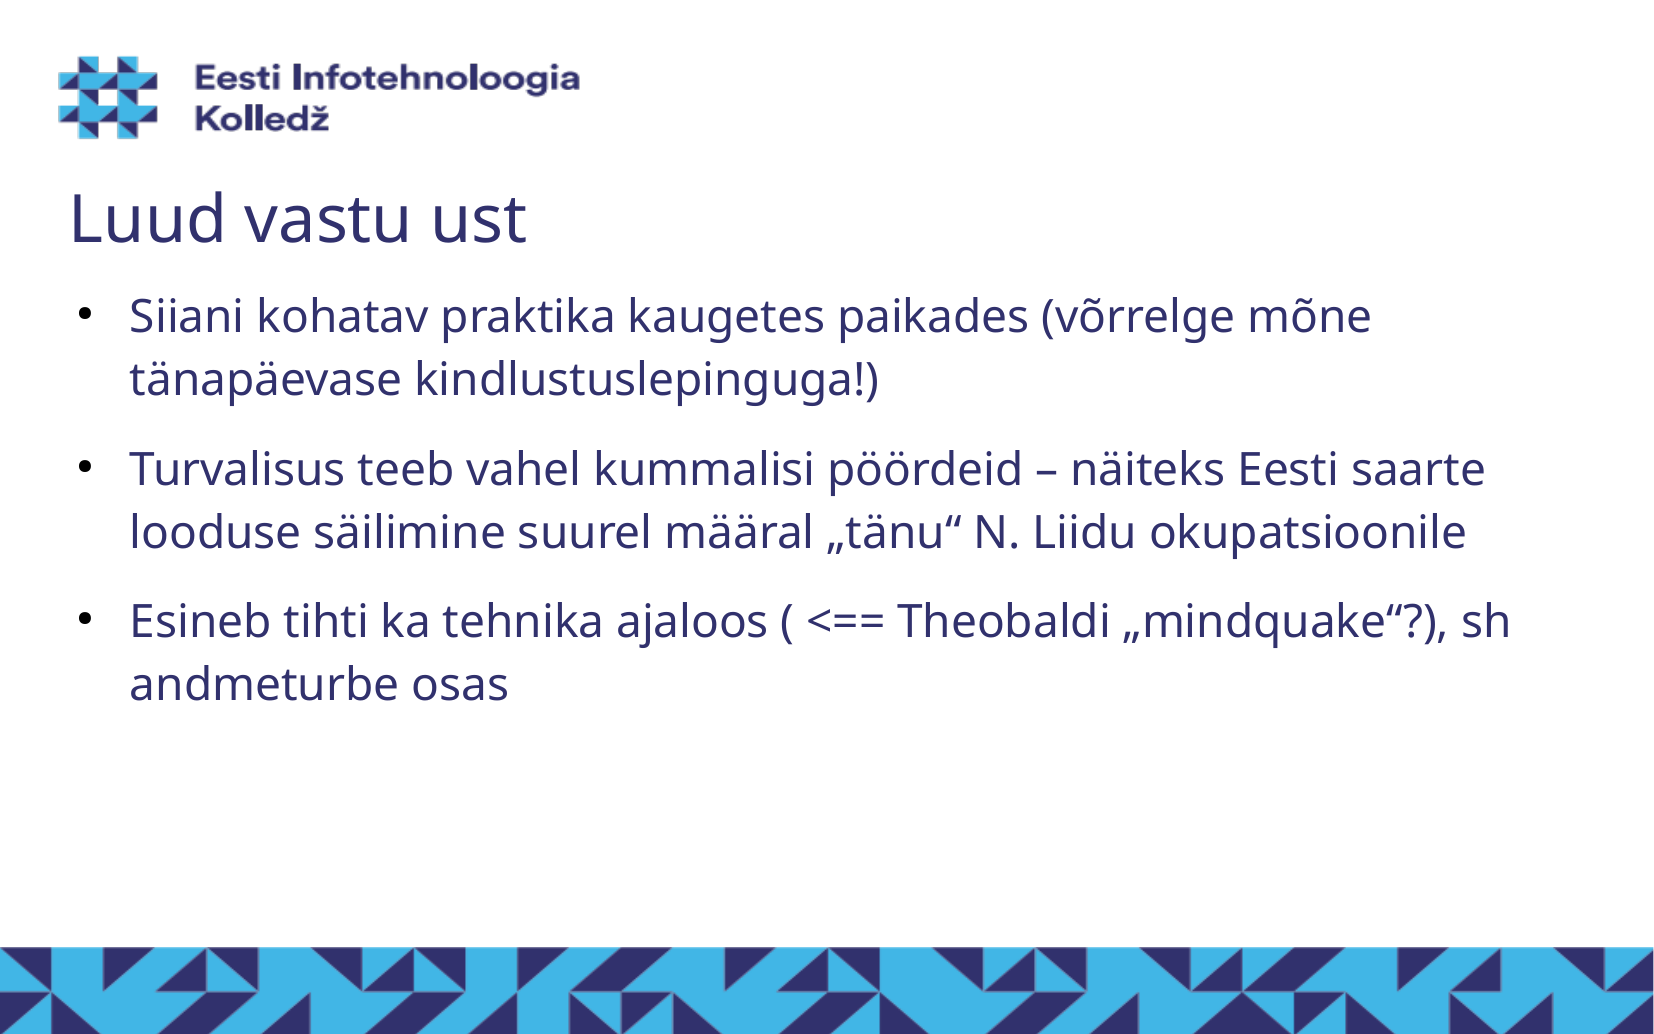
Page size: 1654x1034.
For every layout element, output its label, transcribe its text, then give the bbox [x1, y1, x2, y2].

list Siiani kohatav praktika kaugetes paikades (võrrelge mõne tänapäevase kindlustuslepinguga!) Turvalisus teeb vahel kummalisi pöördeid – näiteks Eesti saarte looduse säilimine suurel määral „tänu“ N. Liidu okupatsioonile Esineb tihti ka tehnika ajaloos ( <== Theobaldi „mindquake“?), sh andmeturbe osas [59, 283, 1595, 936]
title Luud vastu ust [68, 147, 1536, 283]
